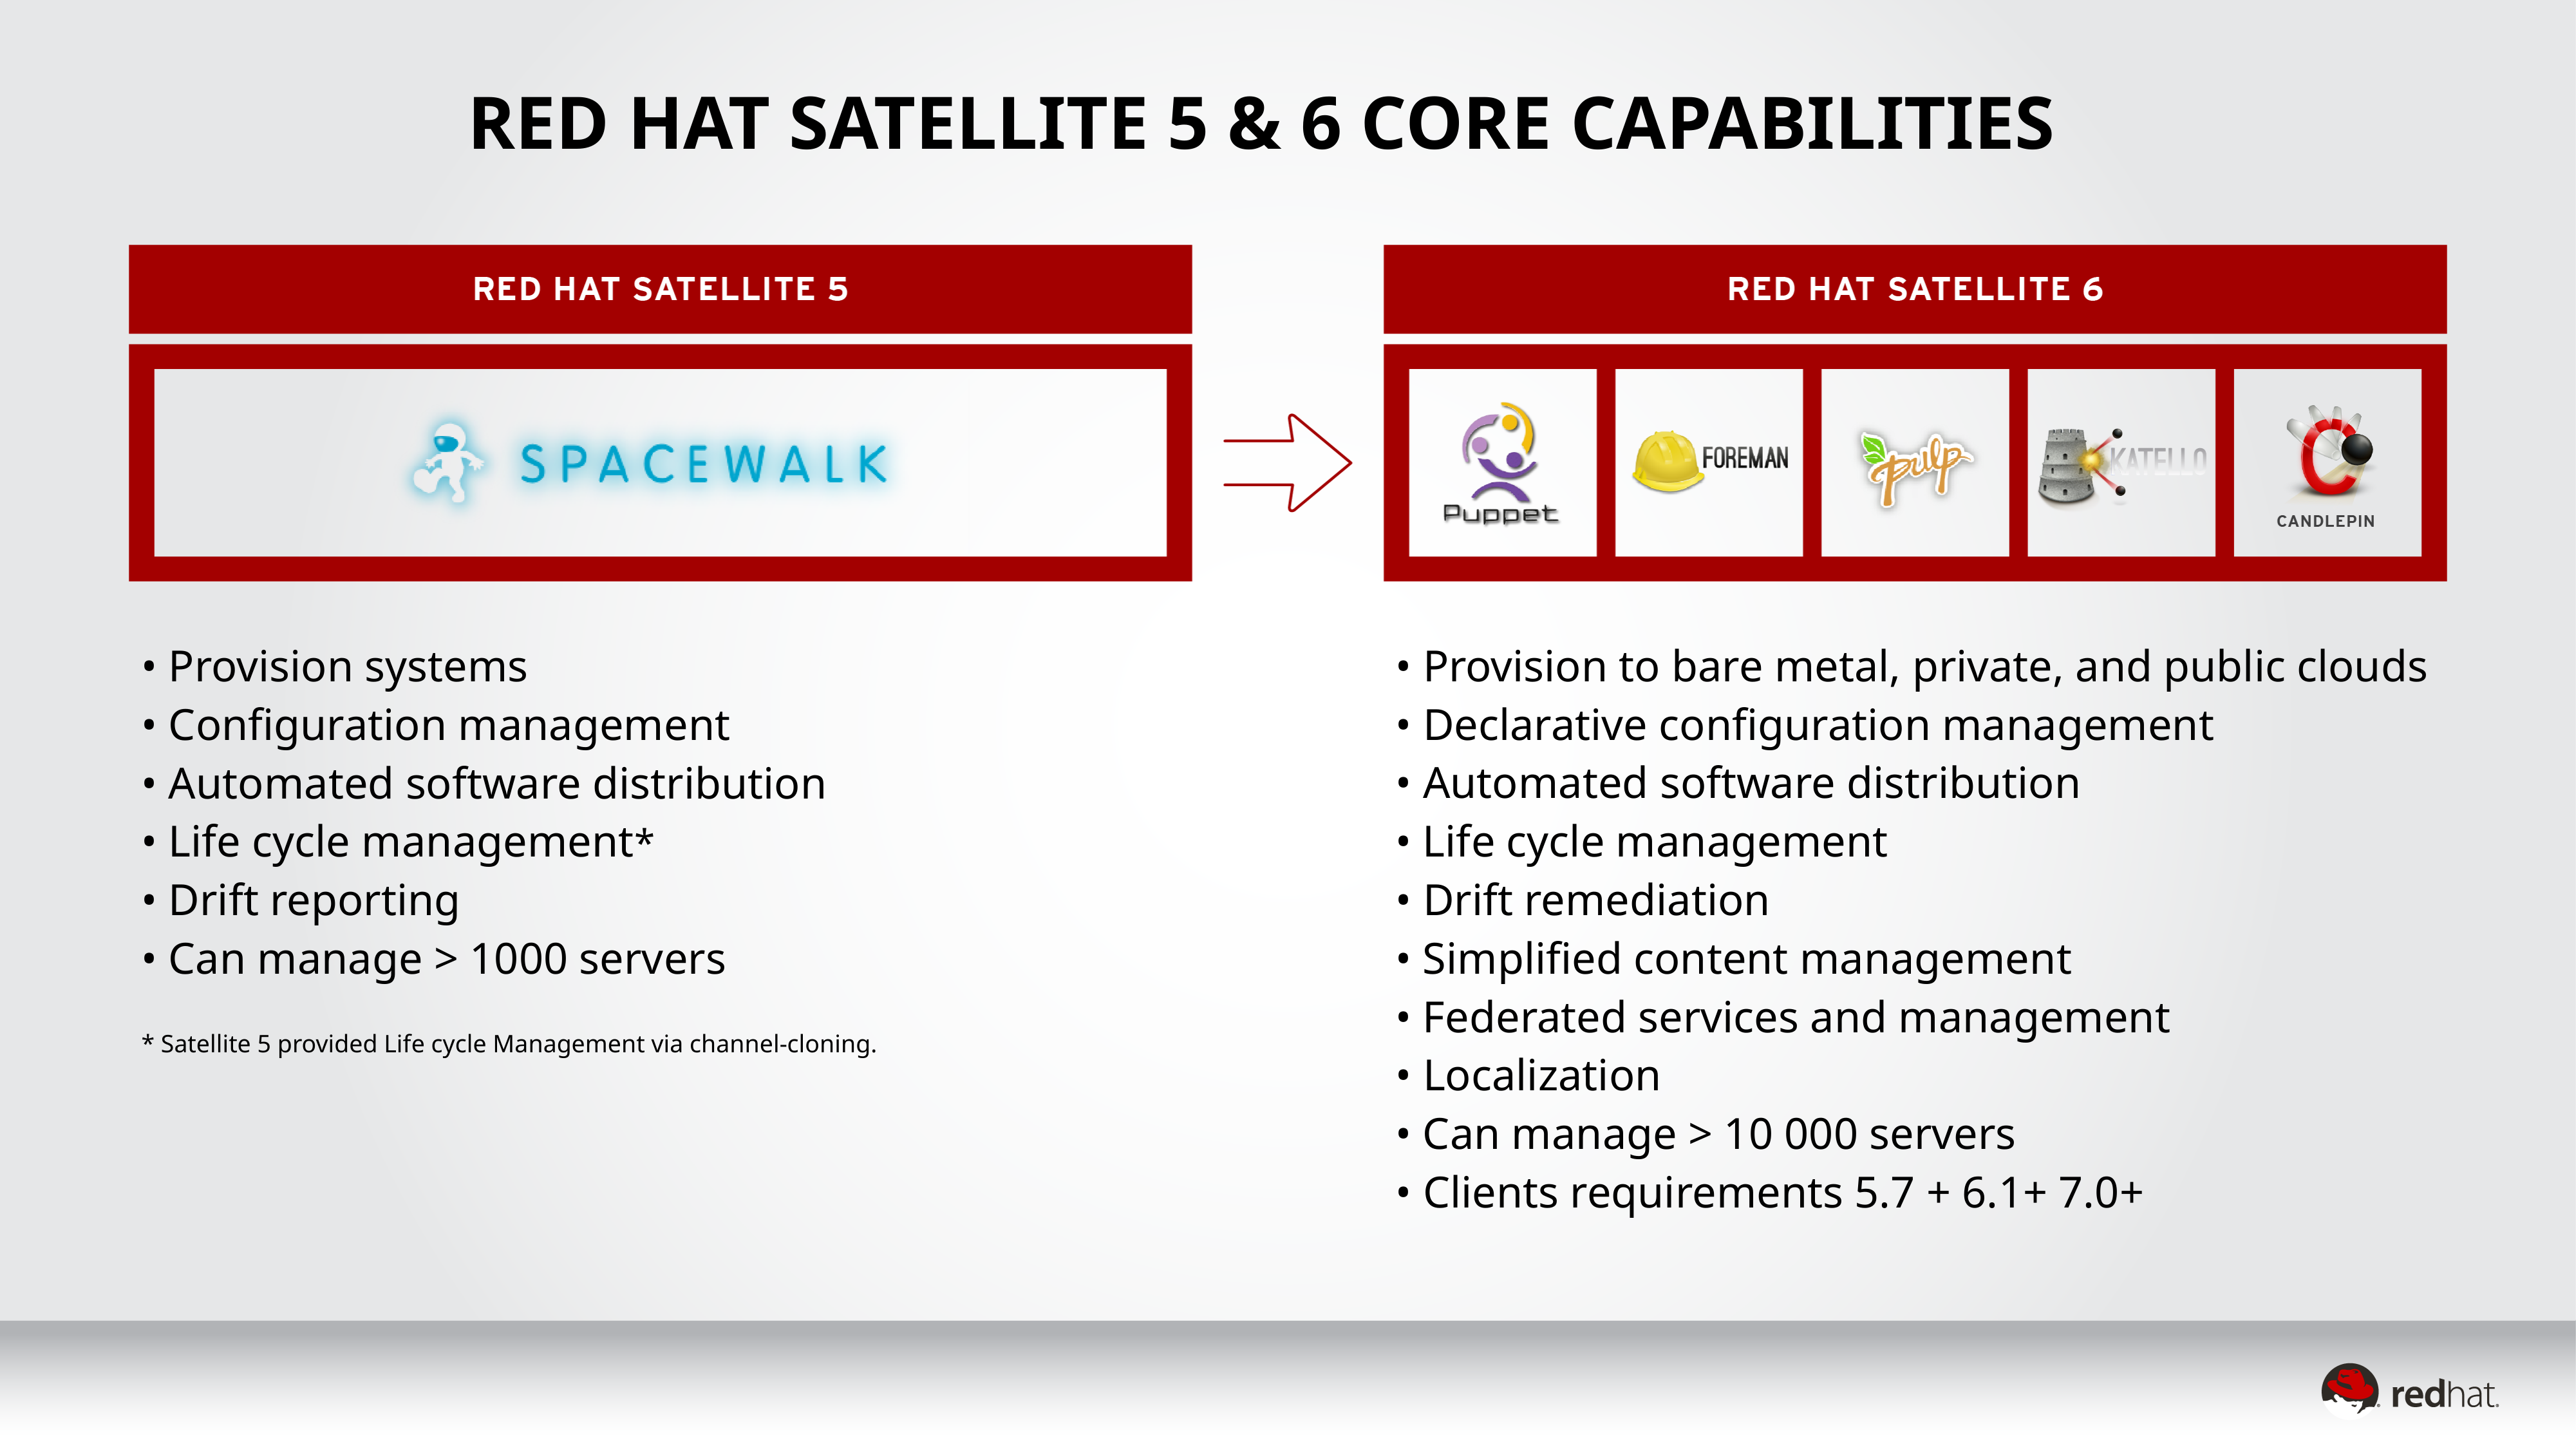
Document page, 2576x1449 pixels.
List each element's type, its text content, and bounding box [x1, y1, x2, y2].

text_box RED HAT SATELLITE 5 & 6 CORE CAPABILITIES [458, 67, 2117, 169]
text_box * Satellite 5 provided Life cycle Management via channel-cloning. [131, 1022, 865, 1063]
text_box • Provision to bare metal, private, and public clouds • Declarative configuration management • Automated software distribution • Life cycle management • Drift remediation • Simplified content management • Federated services and management • Localization • Can manage > 10 000 servers • Clients requirements 5.7 + 6.1+ 7.0+ [1386, 630, 2444, 1244]
picture [0, 0, 2576, 1449]
text_box • Provision systems • Configuration management • Automated software distribution • Life cycle management* • Drift reporting • Can manage > 1000 servers [131, 630, 1190, 1079]
